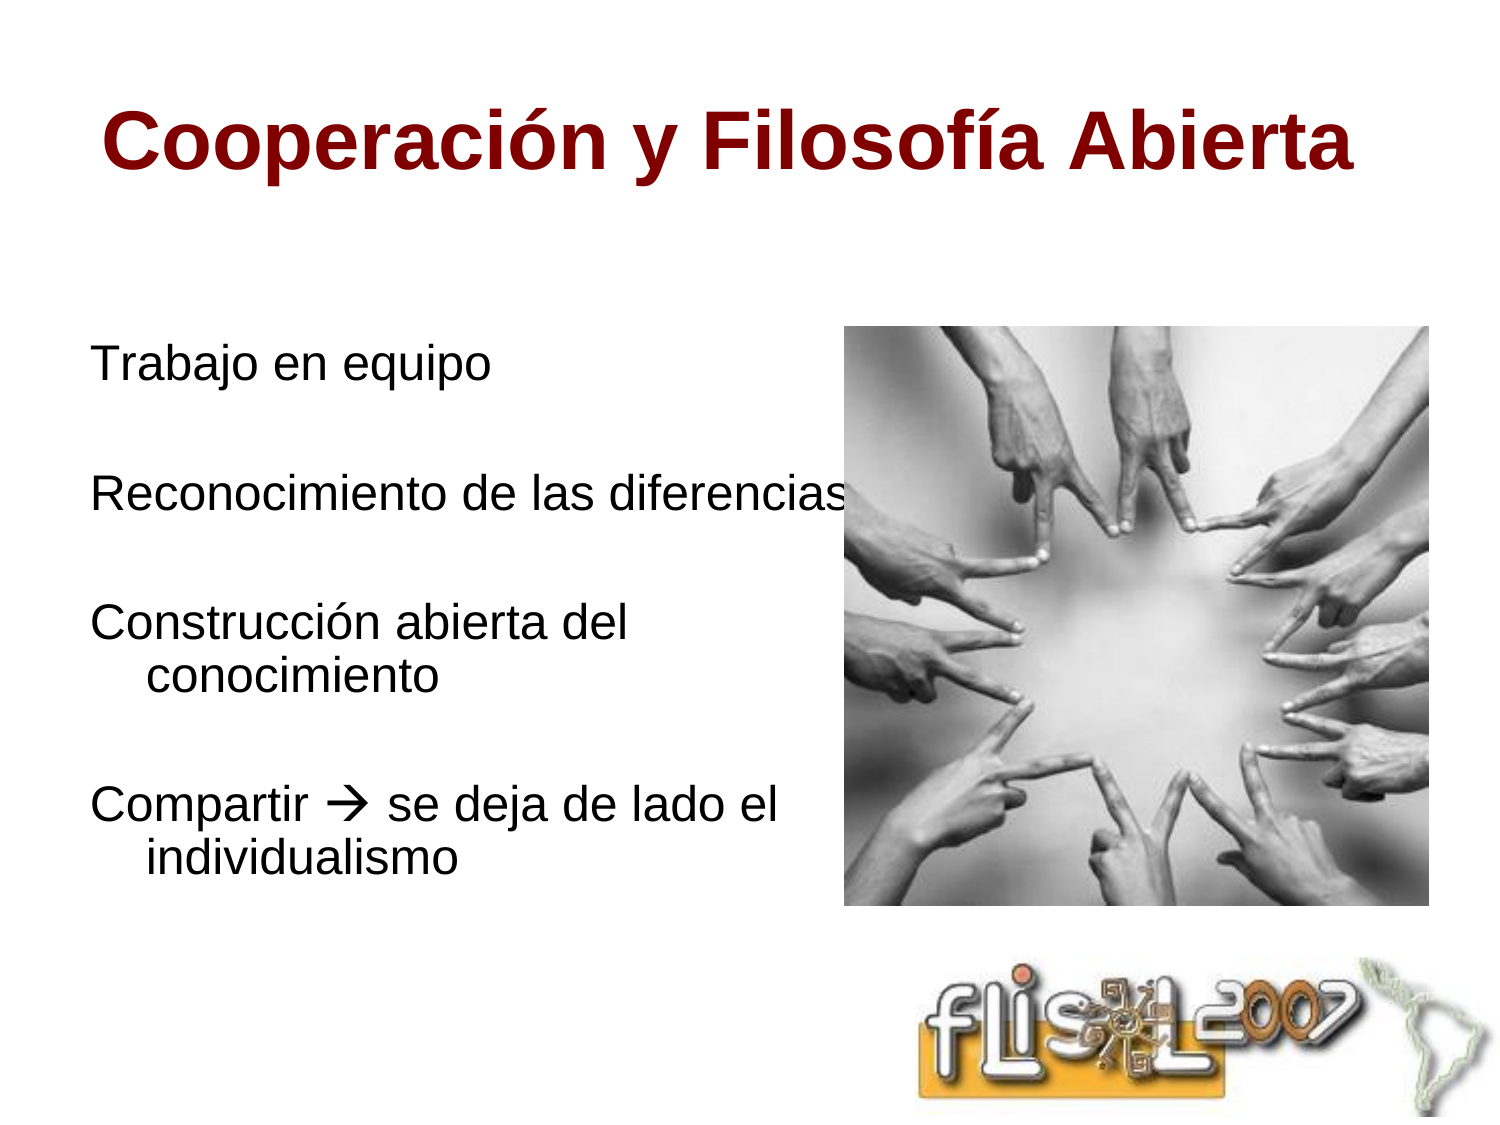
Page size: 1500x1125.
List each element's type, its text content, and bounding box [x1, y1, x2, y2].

picture [844, 326, 1429, 906]
picture [915, 956, 1500, 1117]
list Trabajo en equipo Reconocimiento de las diferencias Construcción abierta del conocimiento Compartir  se deja de lado el individualismo [75, 262, 909, 1011]
title Cooperación y Filosofía Abierta [53, 45, 1404, 233]
